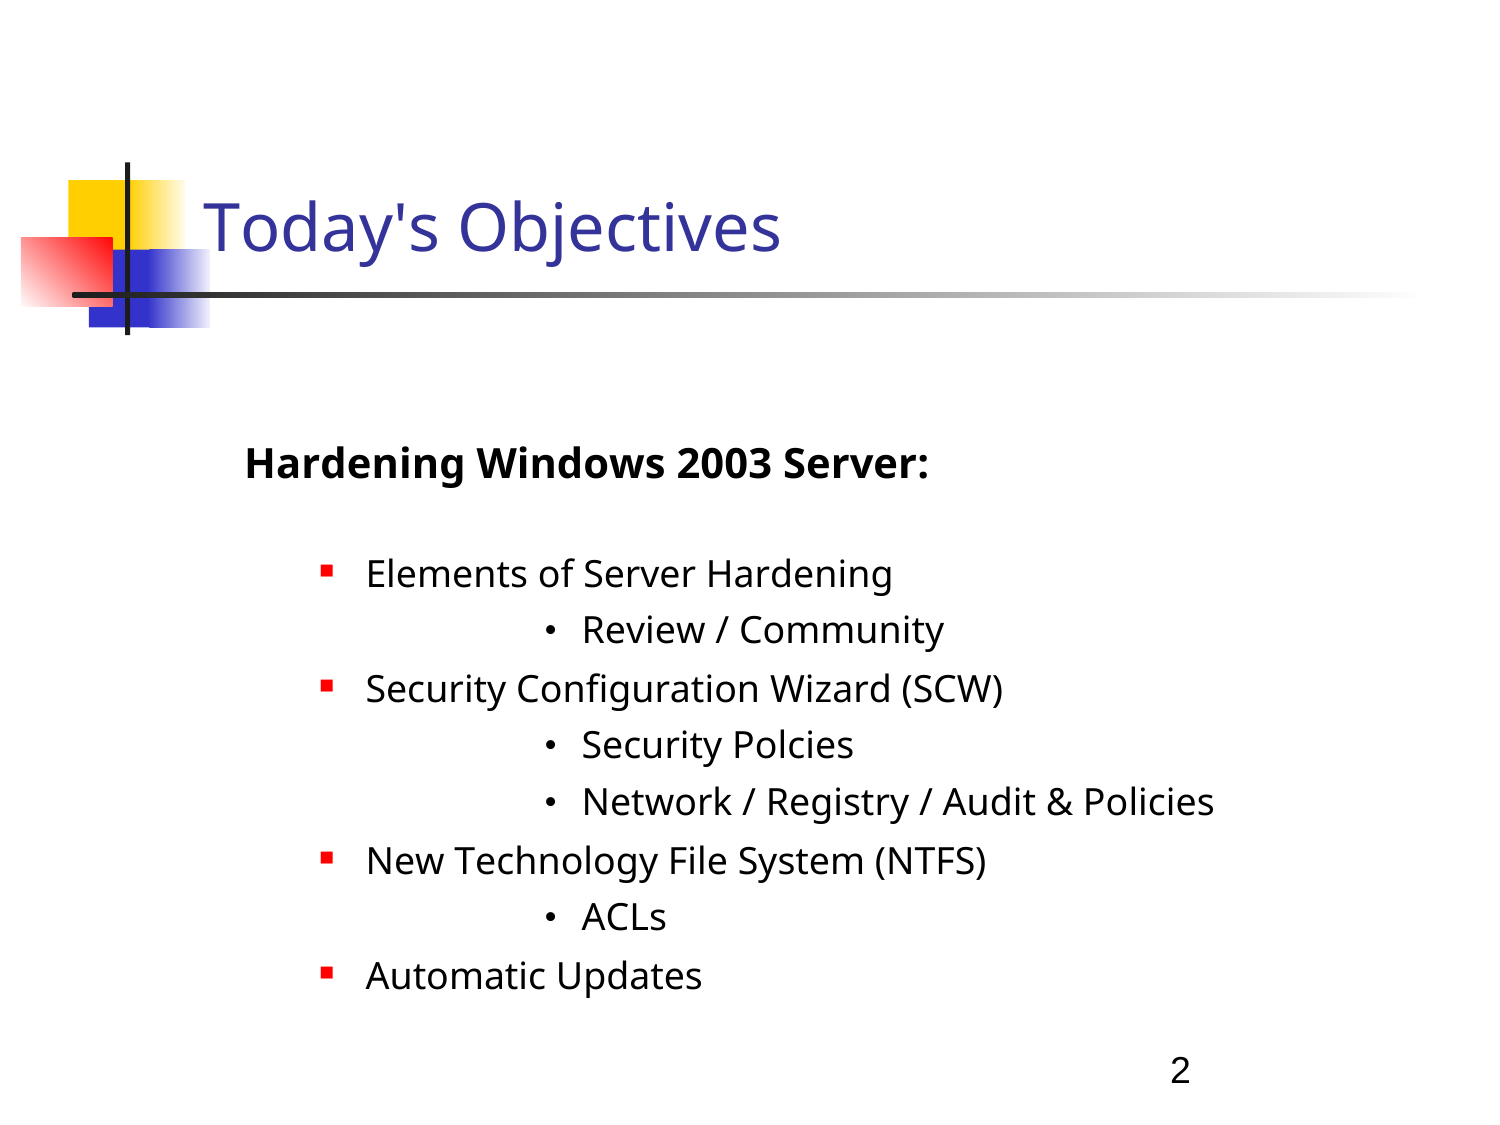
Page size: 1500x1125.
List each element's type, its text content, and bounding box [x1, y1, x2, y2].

title Today's Objectives [188, 35, 1468, 276]
list Hardening Windows 2003 Server: Elements of Server Hardening Review / Community Security Configuration Wizard (SCW) Security Polcies Network / Registry / Audit & Policies New Technology File System (NTFS) ACLs Automatic Updates [229, 365, 1434, 1034]
